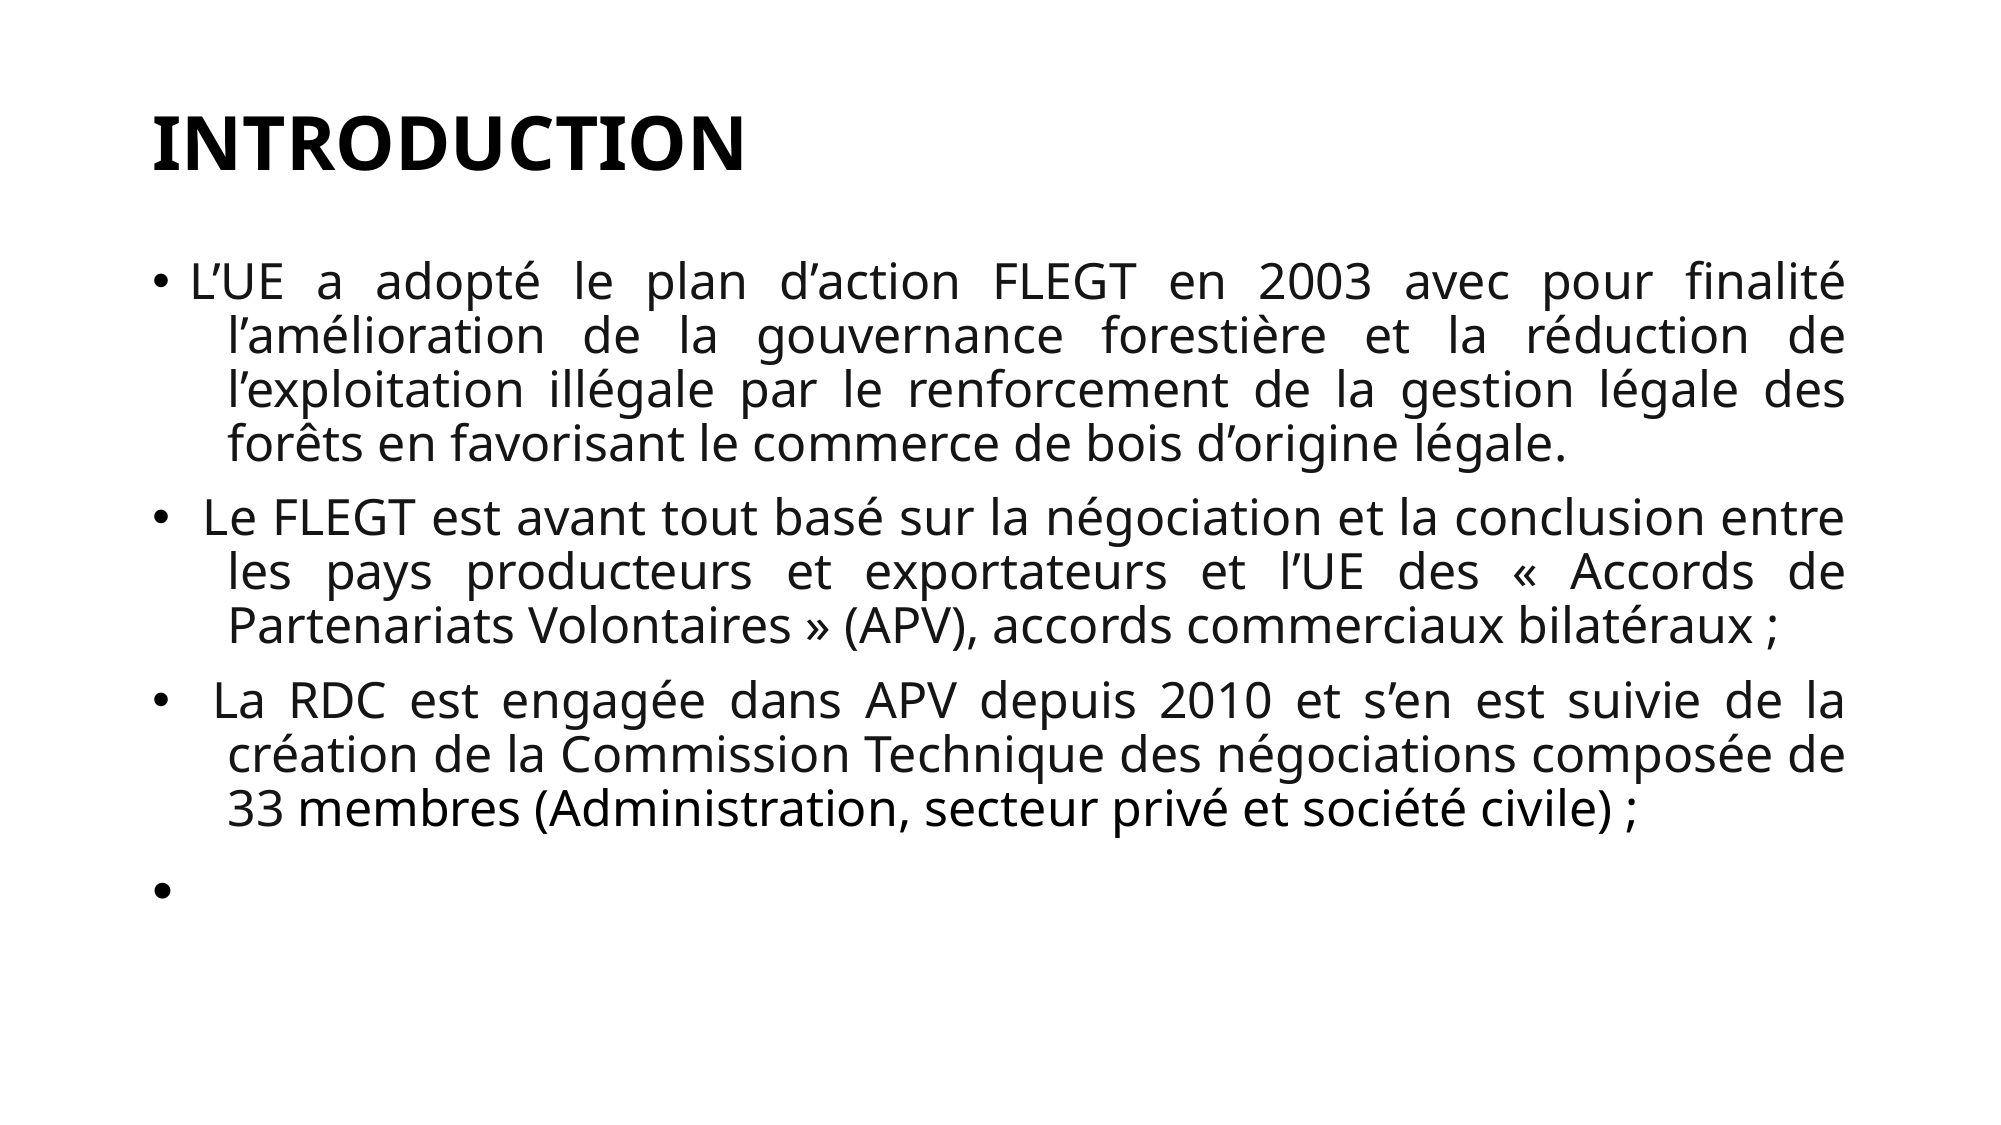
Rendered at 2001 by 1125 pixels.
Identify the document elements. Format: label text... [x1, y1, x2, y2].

title INTRODUCTION [137, 59, 1863, 248]
list L’UE a adopté le plan d’action FLEGT en 2003 avec pour finalité l’amélioration de la gouvernance forestière et la réduction de l’exploitation illégale par le renforcement de la gestion légale des forêts en favorisant le commerce de bois d’origine légale. Le FLEGT est avant tout basé sur la négociation et la conclusion entre les pays producteurs et exportateurs et l’UE des « Accords de Partenariats Volontaires » (APV), accords commerciaux bilatéraux ; La RDC est engagée dans APV depuis 2010 et s’en est suivie de la création de la Commission Technique des négociations composée de 33 membres (Administration, secteur privé et société civile) ; [137, 248, 1863, 1009]
